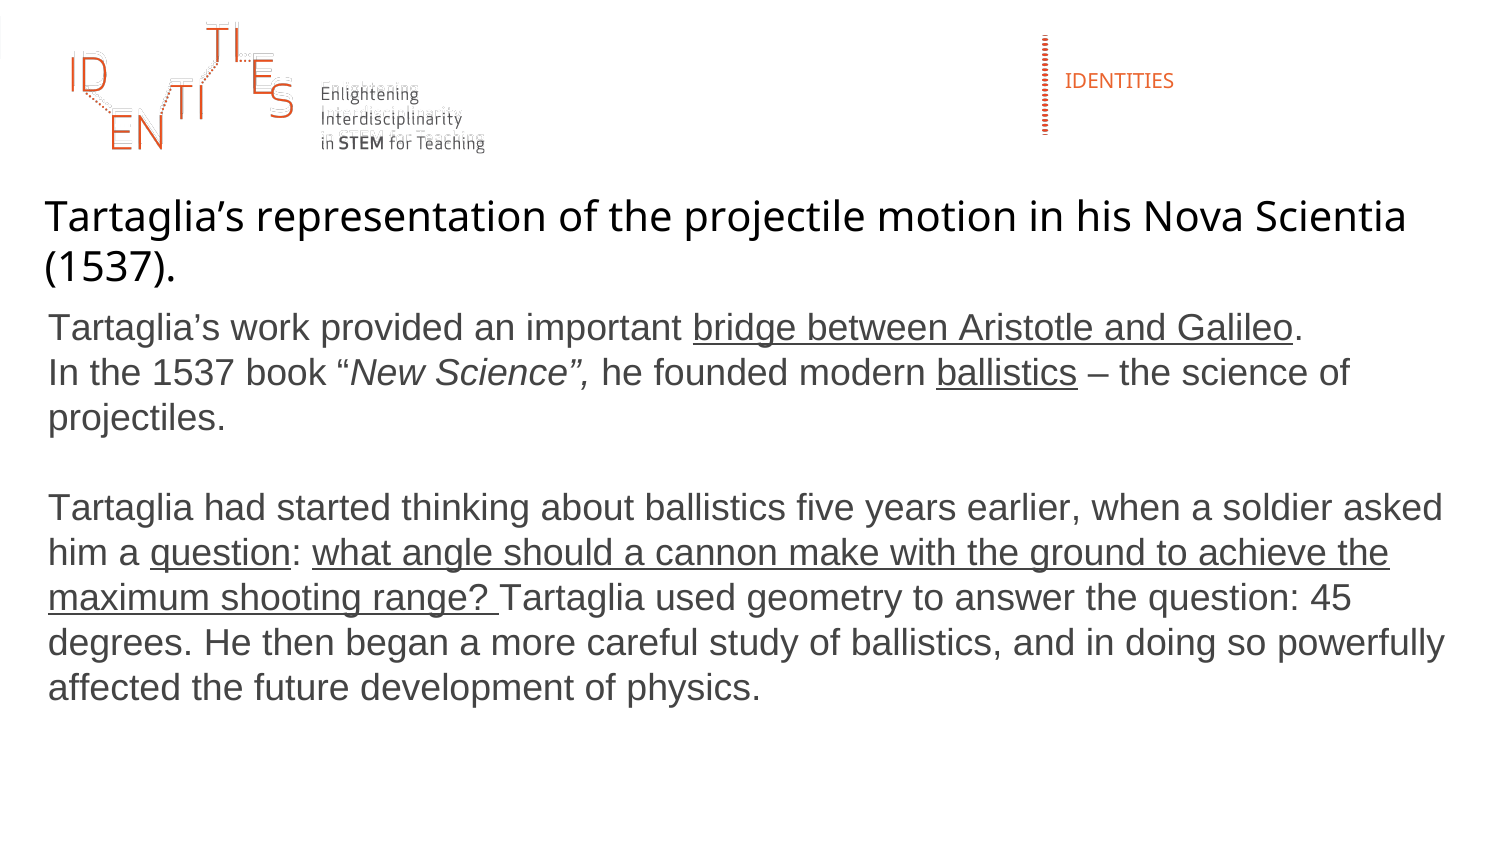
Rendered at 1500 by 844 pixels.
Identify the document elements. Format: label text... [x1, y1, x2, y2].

picture [1042, 35, 1051, 135]
picture [71, 18, 485, 157]
text_box Tartaglia’s representation of the projectile motion in his Nova Scientia (1537). [0, 182, 1472, 248]
text_box IDENTITIES [1050, 60, 1472, 121]
text_box Tartaglia’s work provided an important bridge between Aristotle and Galileo. In the 1537 book “New Science”, he founded modern ballistics – the science of projectiles. Tartaglia had started thinking about ballistics five years earlier, when a soldier asked him a question: what angle should a cannon make with the ground to achieve the maximum shooting range? Tartaglia used geometry to answer the question: 45 degrees. He then began a more careful study of ballistics, and in doing so powerfully affected the future development of physics. [32, 295, 1472, 720]
